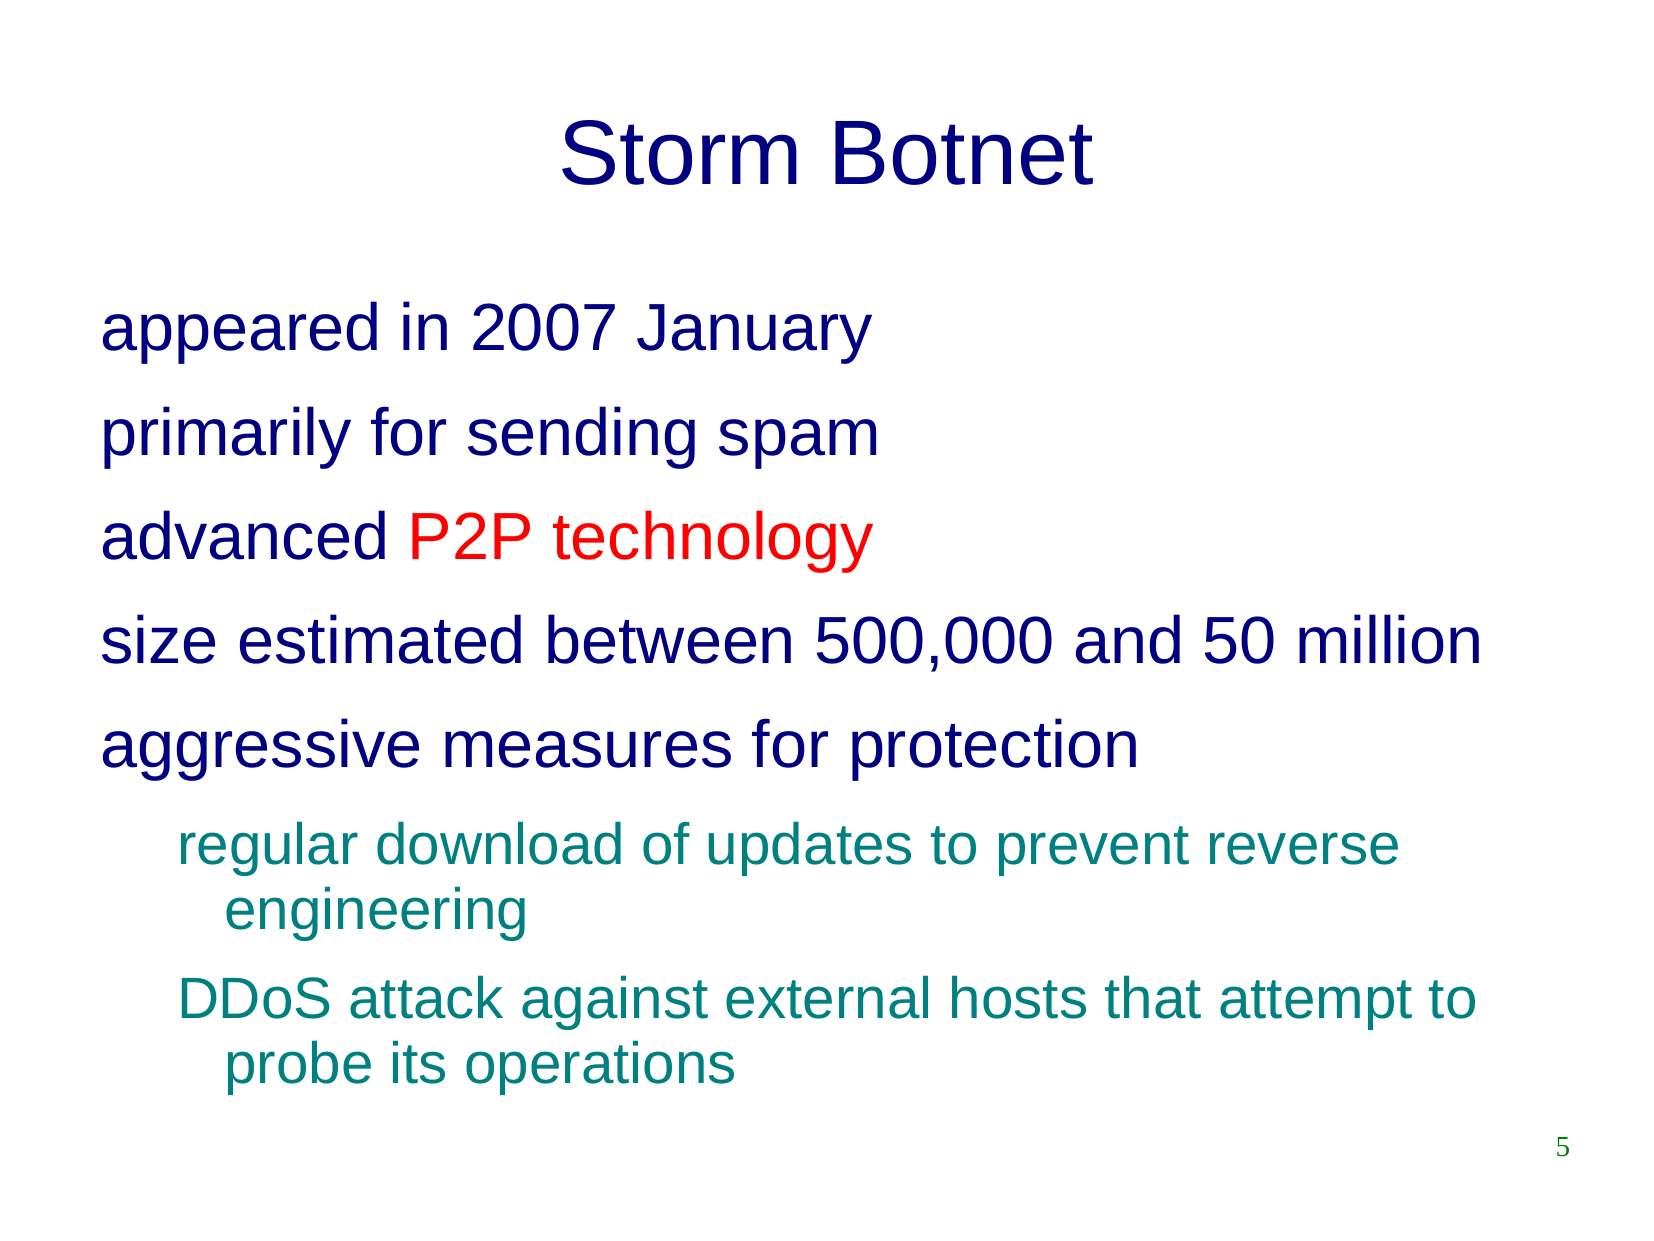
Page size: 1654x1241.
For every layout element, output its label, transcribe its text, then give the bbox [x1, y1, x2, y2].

title Storm Botnet [82, 56, 1571, 250]
list appeared in 2007 January primarily for sending spam advanced P2P technology size estimated between 500,000 and 50 million aggressive measures for protection regular download of updates to prevent reverse engineering DDoS attack against external hosts that attempt to probe its operations [82, 290, 1571, 1096]
